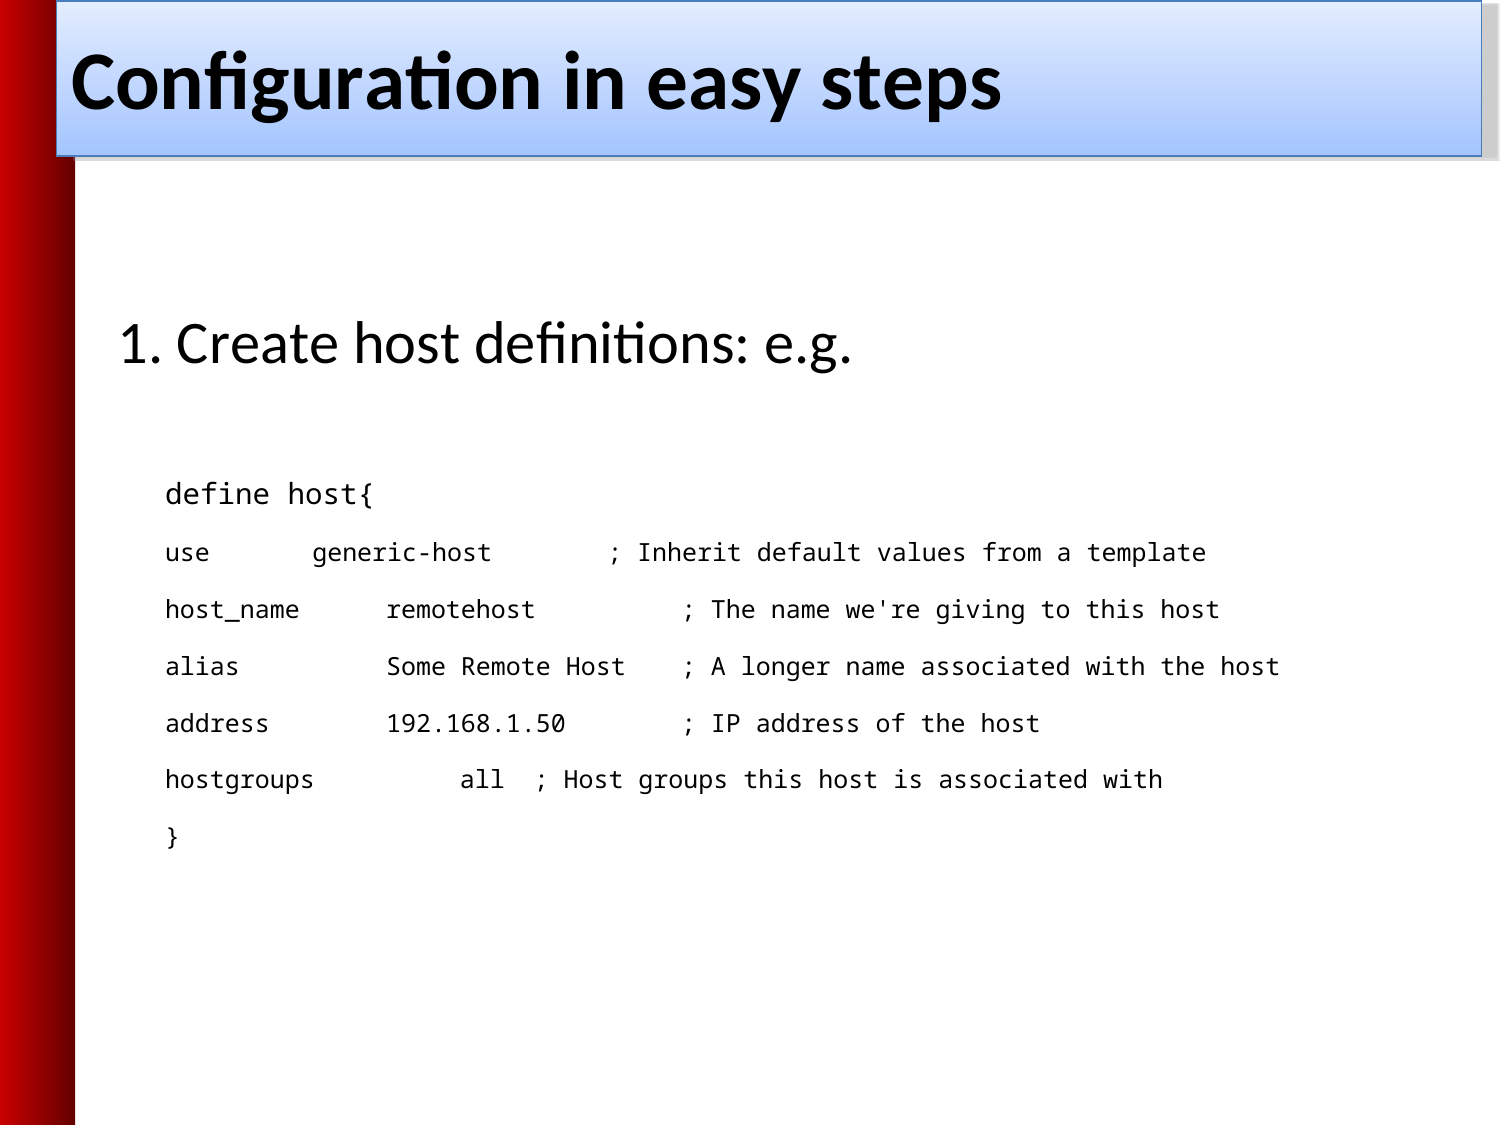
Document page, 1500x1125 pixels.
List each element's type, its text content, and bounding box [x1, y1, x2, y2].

text_box Configuration in easy steps [56, 0, 1482, 157]
text_box 1. Create host definitions: e.g. define host{ use generic-host ; Inherit default values from a template host_name remotehost ; The name we're giving to this host alias Some Remote Host ; A longer name associated with the host address 192.168.1.50 ; IP address of the host hostgroups all ; Host groups this host is associated with } [87, 200, 1438, 1088]
